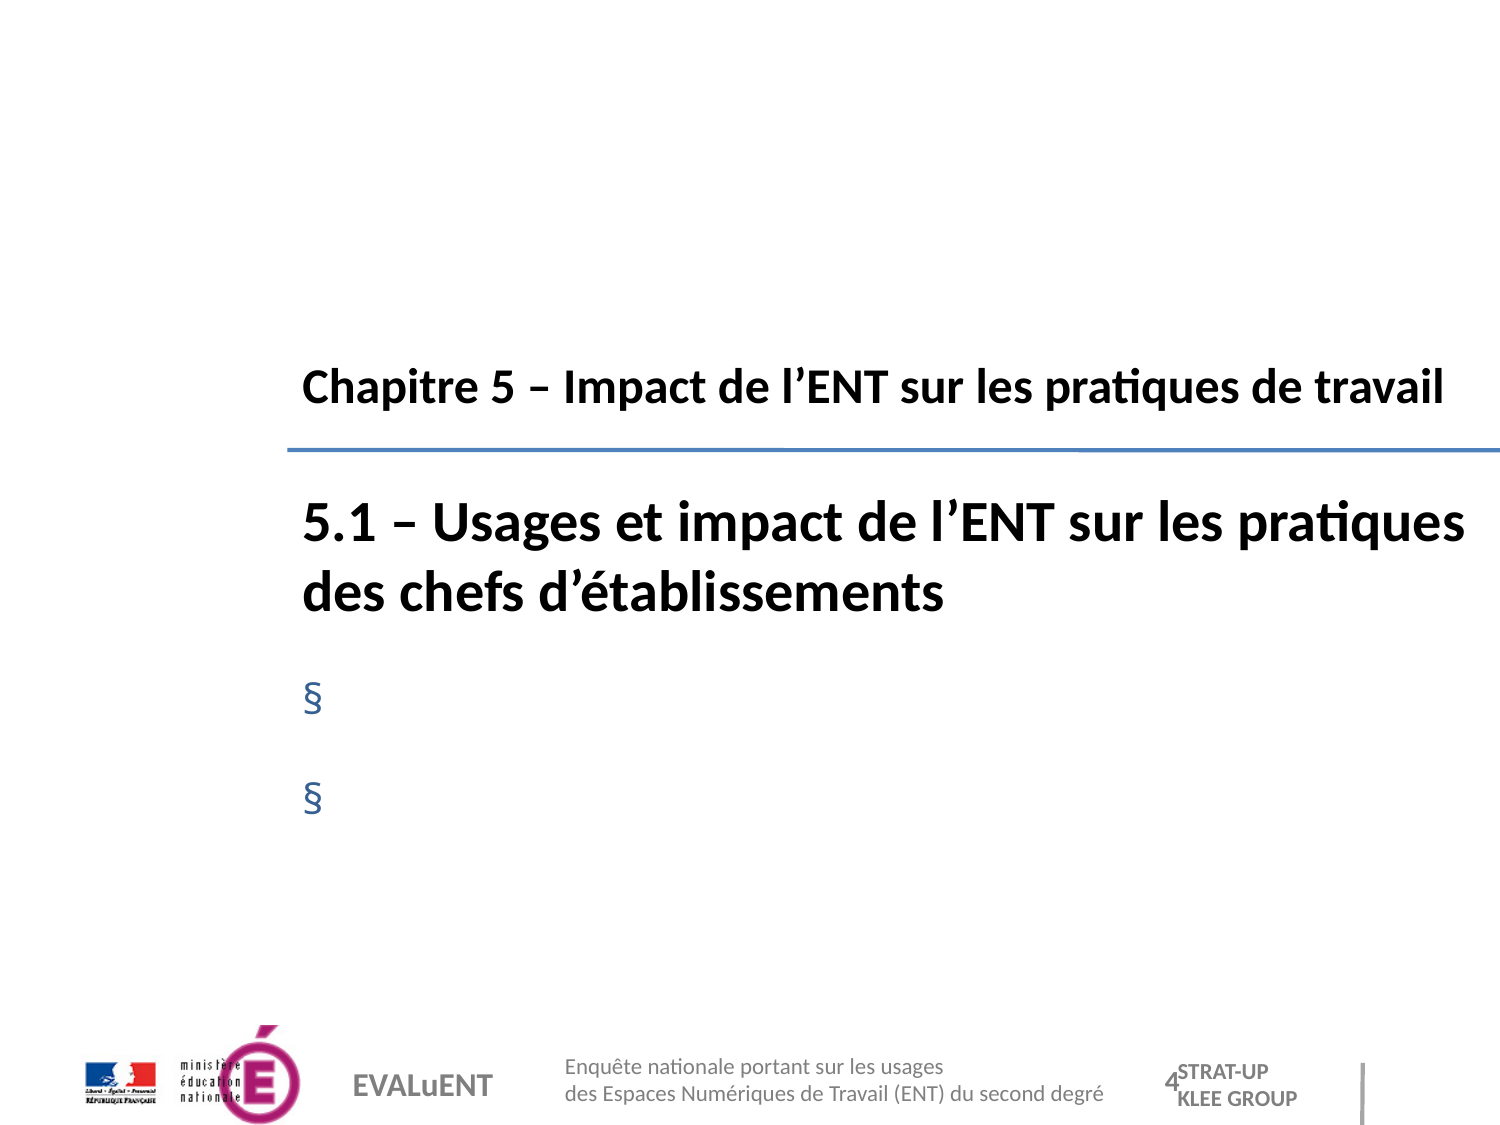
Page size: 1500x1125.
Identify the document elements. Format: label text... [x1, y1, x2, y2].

text_box Chapitre 5 – Impact de l’ENT sur les pratiques de travail 5.1 – Usages et impact de l’ENT sur les pratiques des chefs d’établissements [287, 346, 1500, 838]
text_box [1074, 1050, 1426, 1110]
